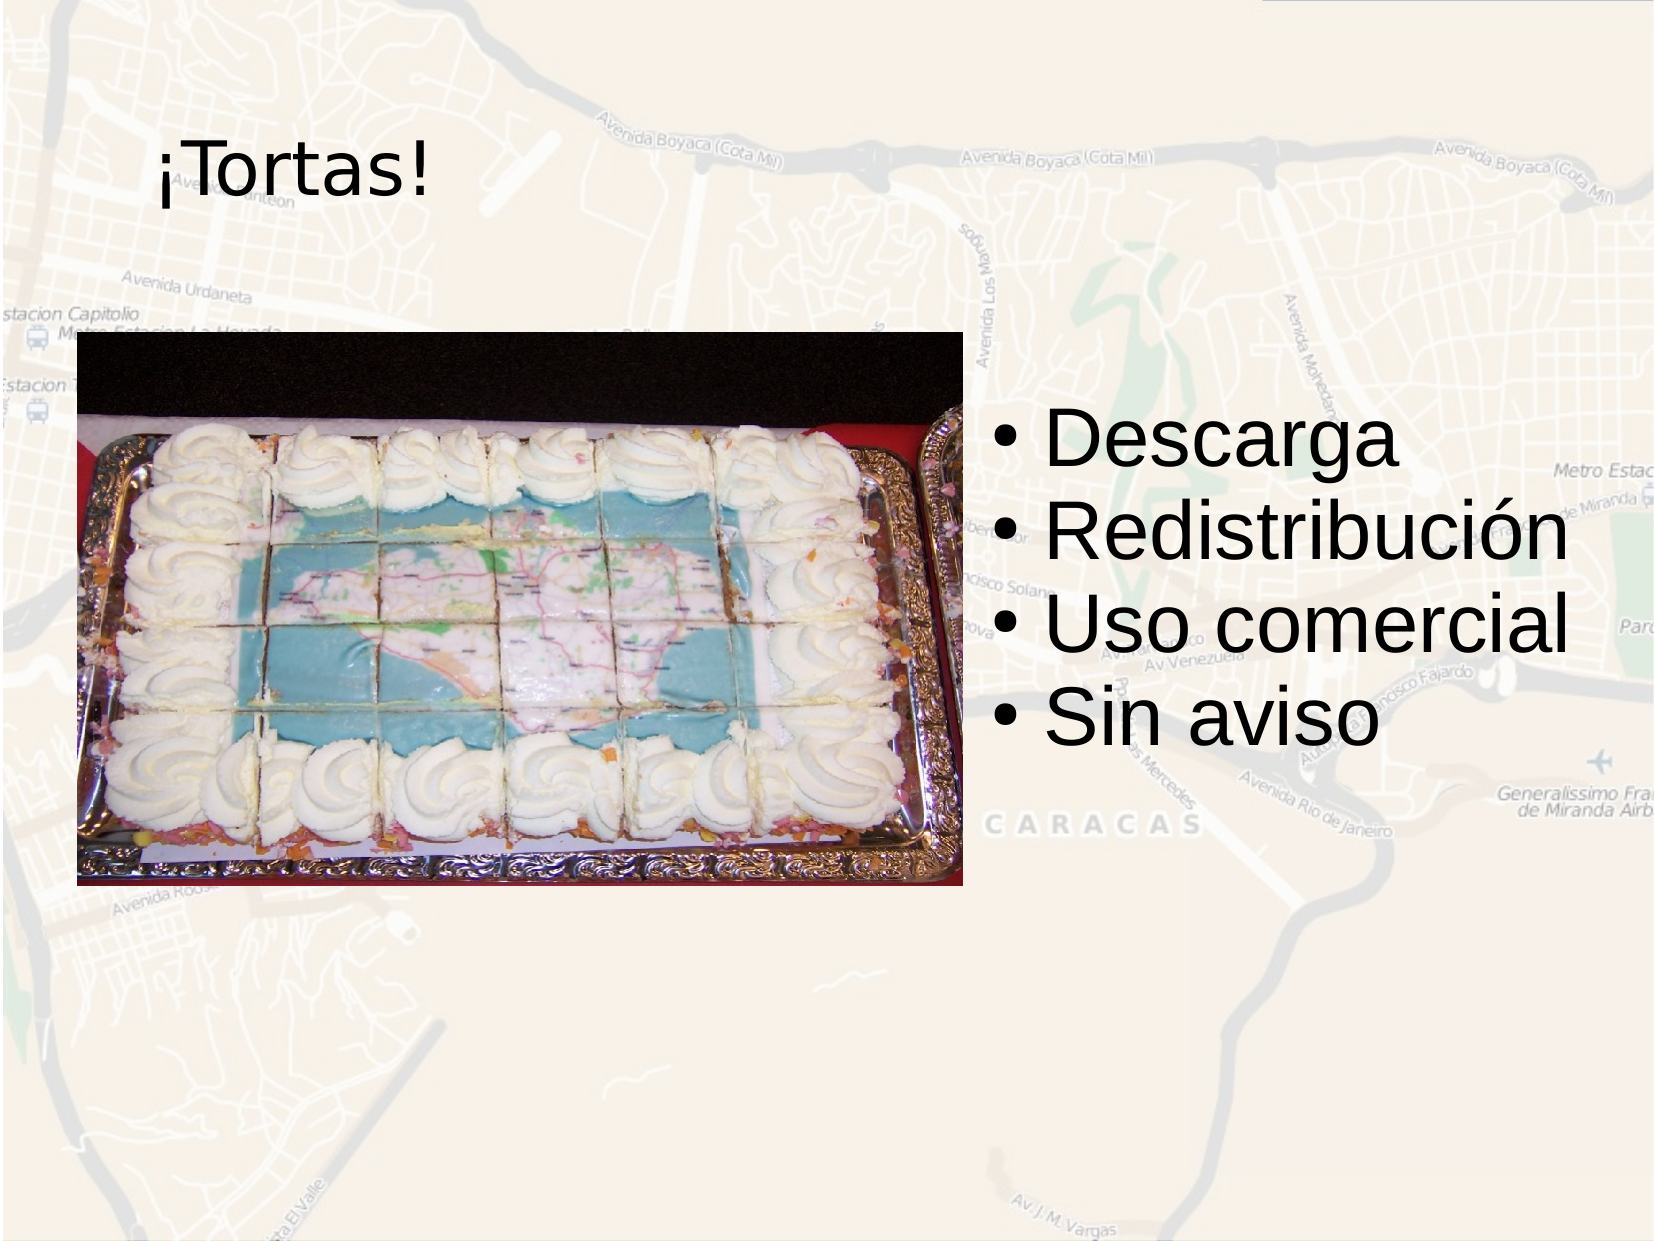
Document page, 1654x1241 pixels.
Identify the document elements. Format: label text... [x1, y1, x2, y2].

text_box Descarga Redistribución Uso comercial Sin aviso [958, 383, 1654, 916]
text_box ¡Tortas! [136, 118, 1270, 221]
picture [77, 332, 963, 886]
